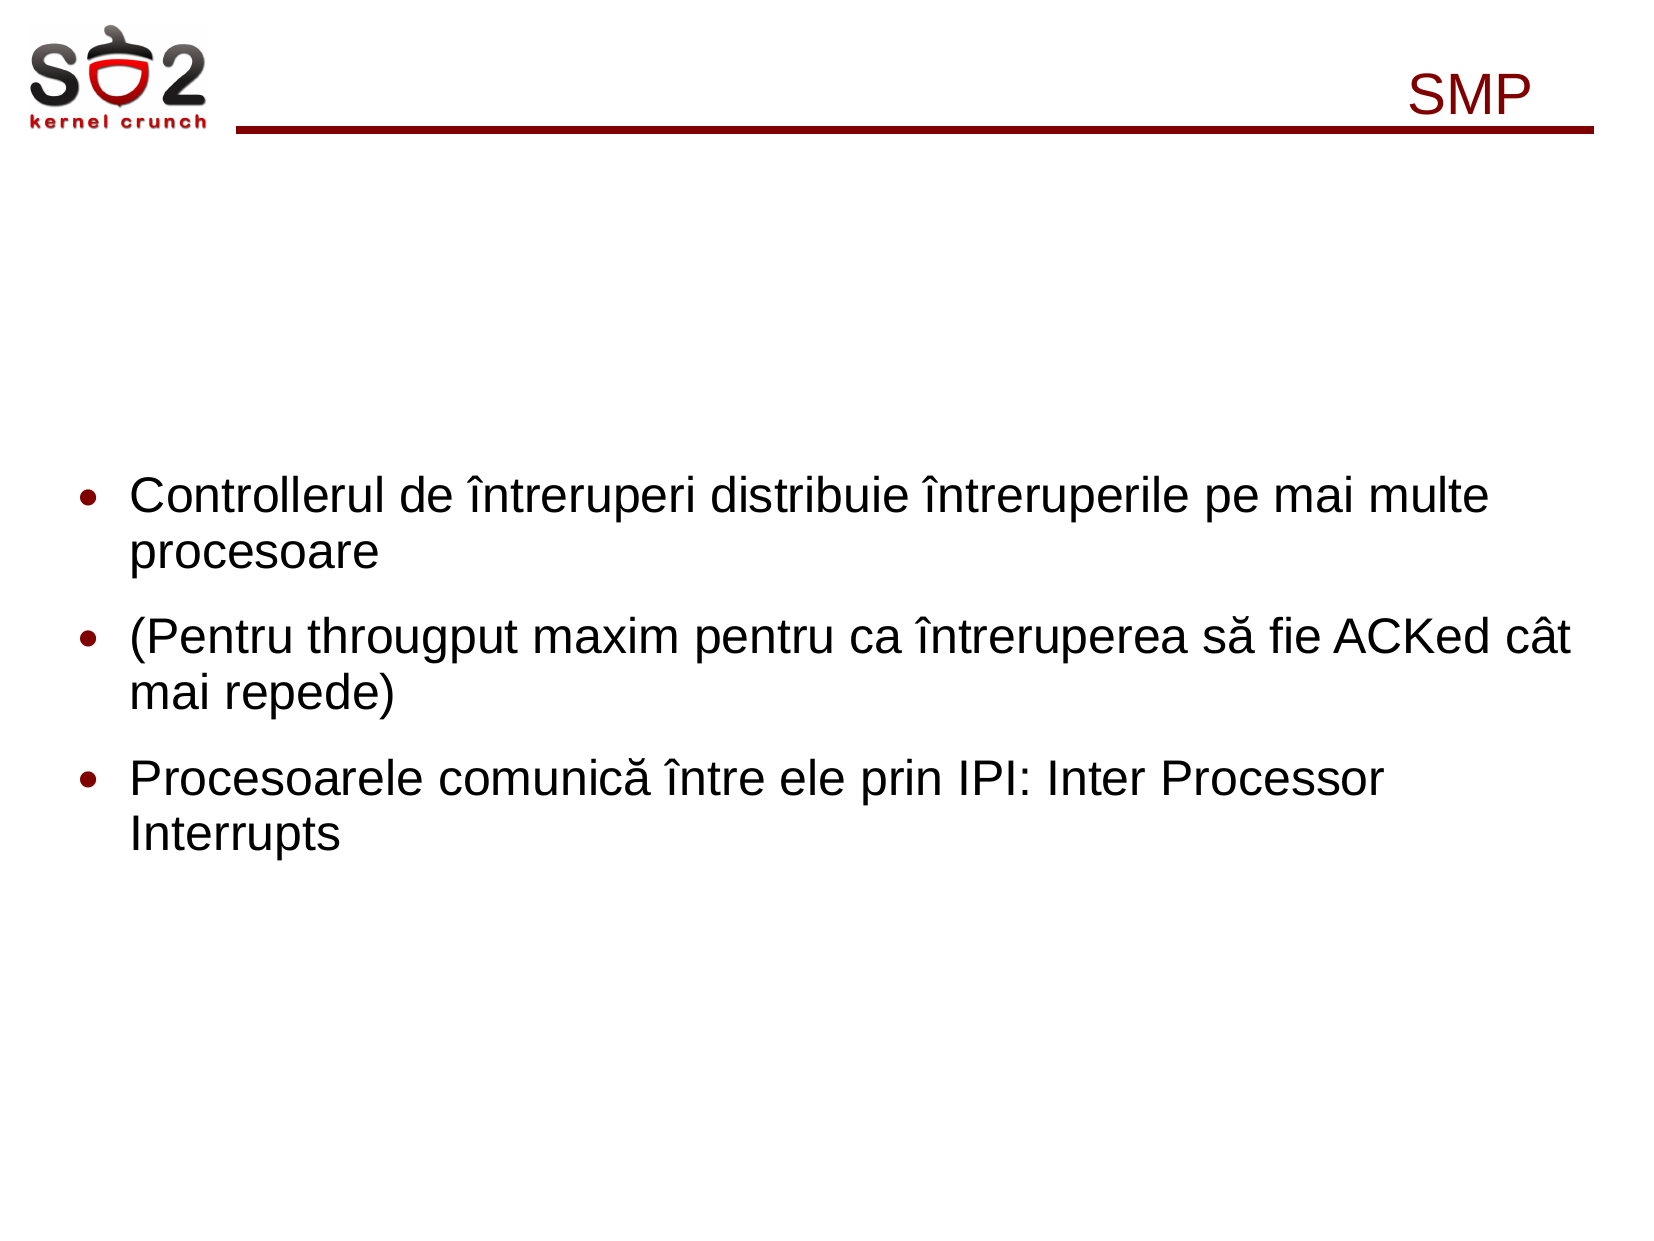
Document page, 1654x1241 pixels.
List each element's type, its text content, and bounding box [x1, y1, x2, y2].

title SMP [121, 11, 1534, 177]
list Controllerul de întreruperi distribuie întreruperile pe mai multe procesoare (Pentru througput maxim pentru ca întreruperea să fie ACKed cât mai repede) Procesoarele comunică între ele prin IPI: Inter Processor Interrupts [59, 177, 1595, 1152]
picture [29, 23, 121, 130]
